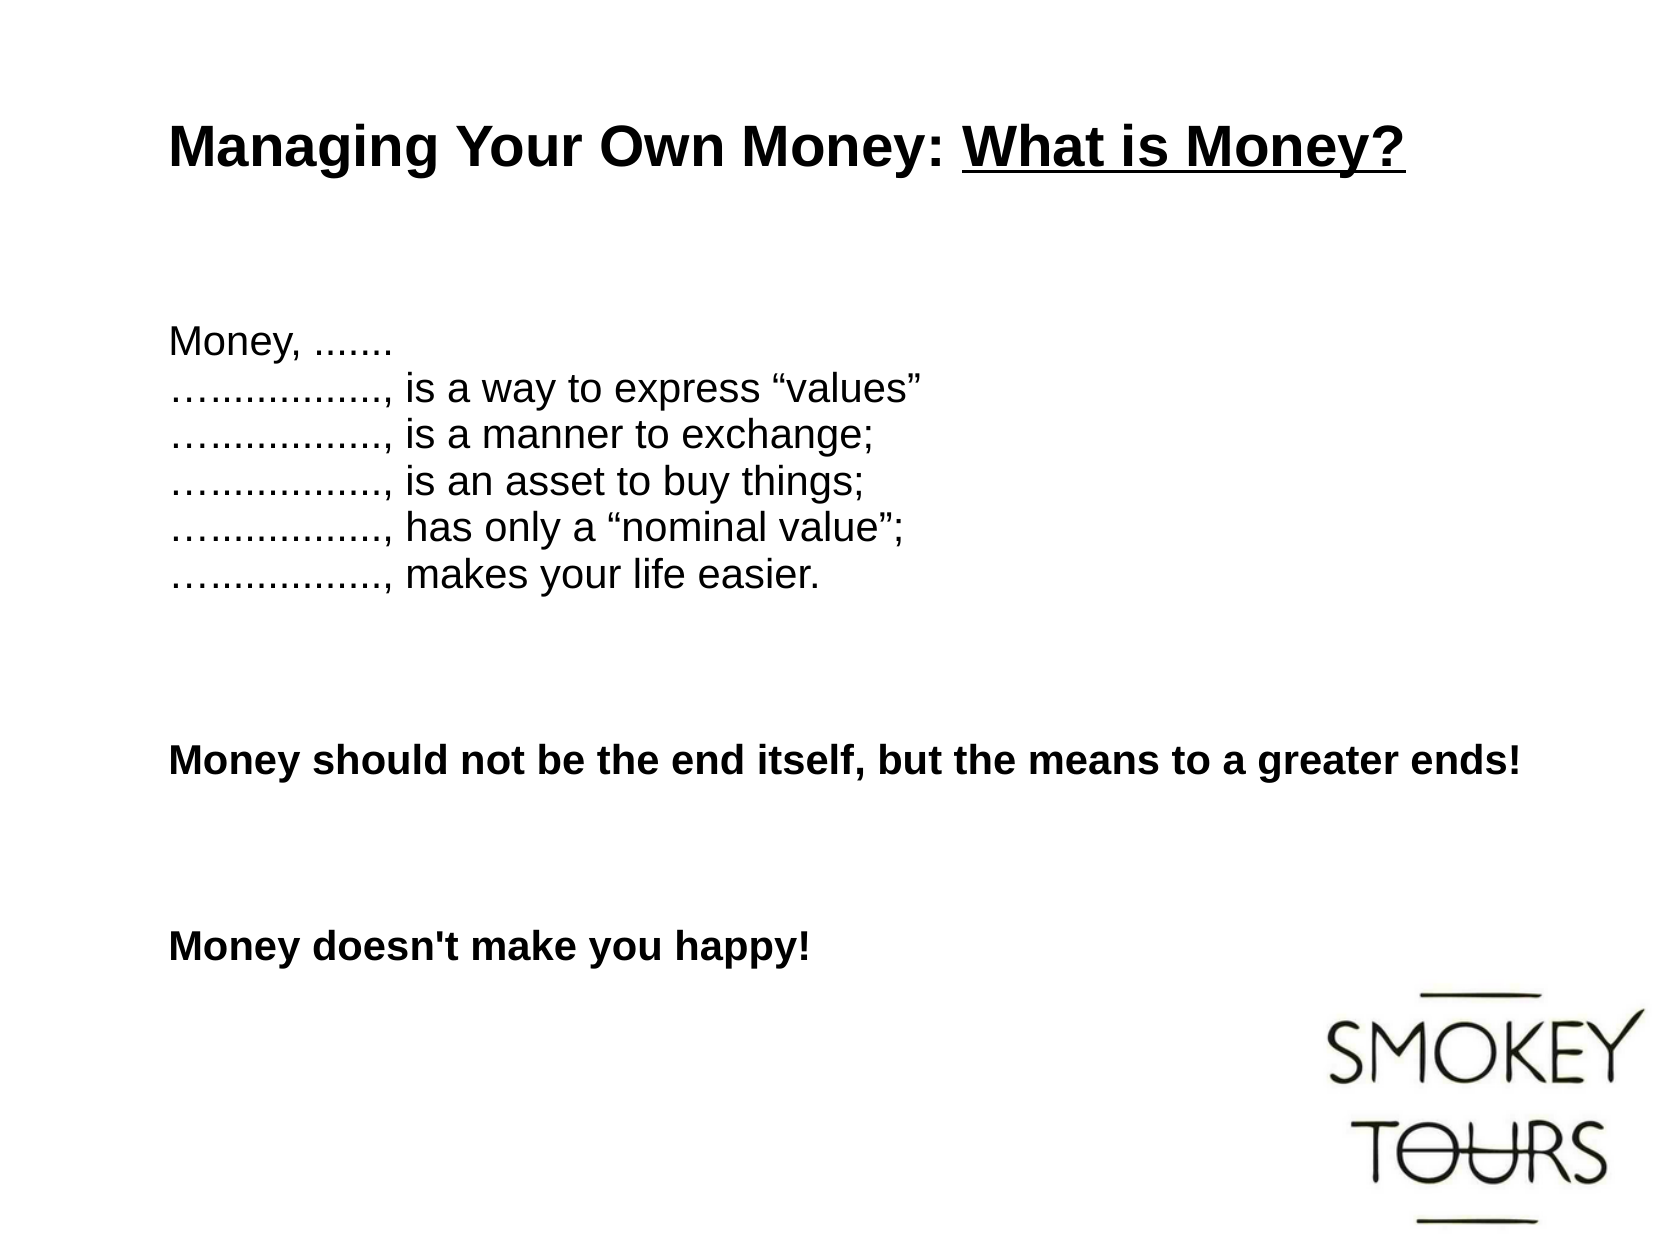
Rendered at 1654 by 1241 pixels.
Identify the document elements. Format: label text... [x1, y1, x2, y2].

picture [1322, 968, 1654, 1241]
text_box Managing Your Own Money: What is Money? Money, ....... …..............., is a way to express “values” …..............., is a manner to exchange; …..............., is an asset to buy things; …..............., has only a “nominal value”; …..............., makes your life easier. Money should not be the end itself, but the means to a greater ends! Money doesn't make you happy! [153, 106, 1583, 1080]
